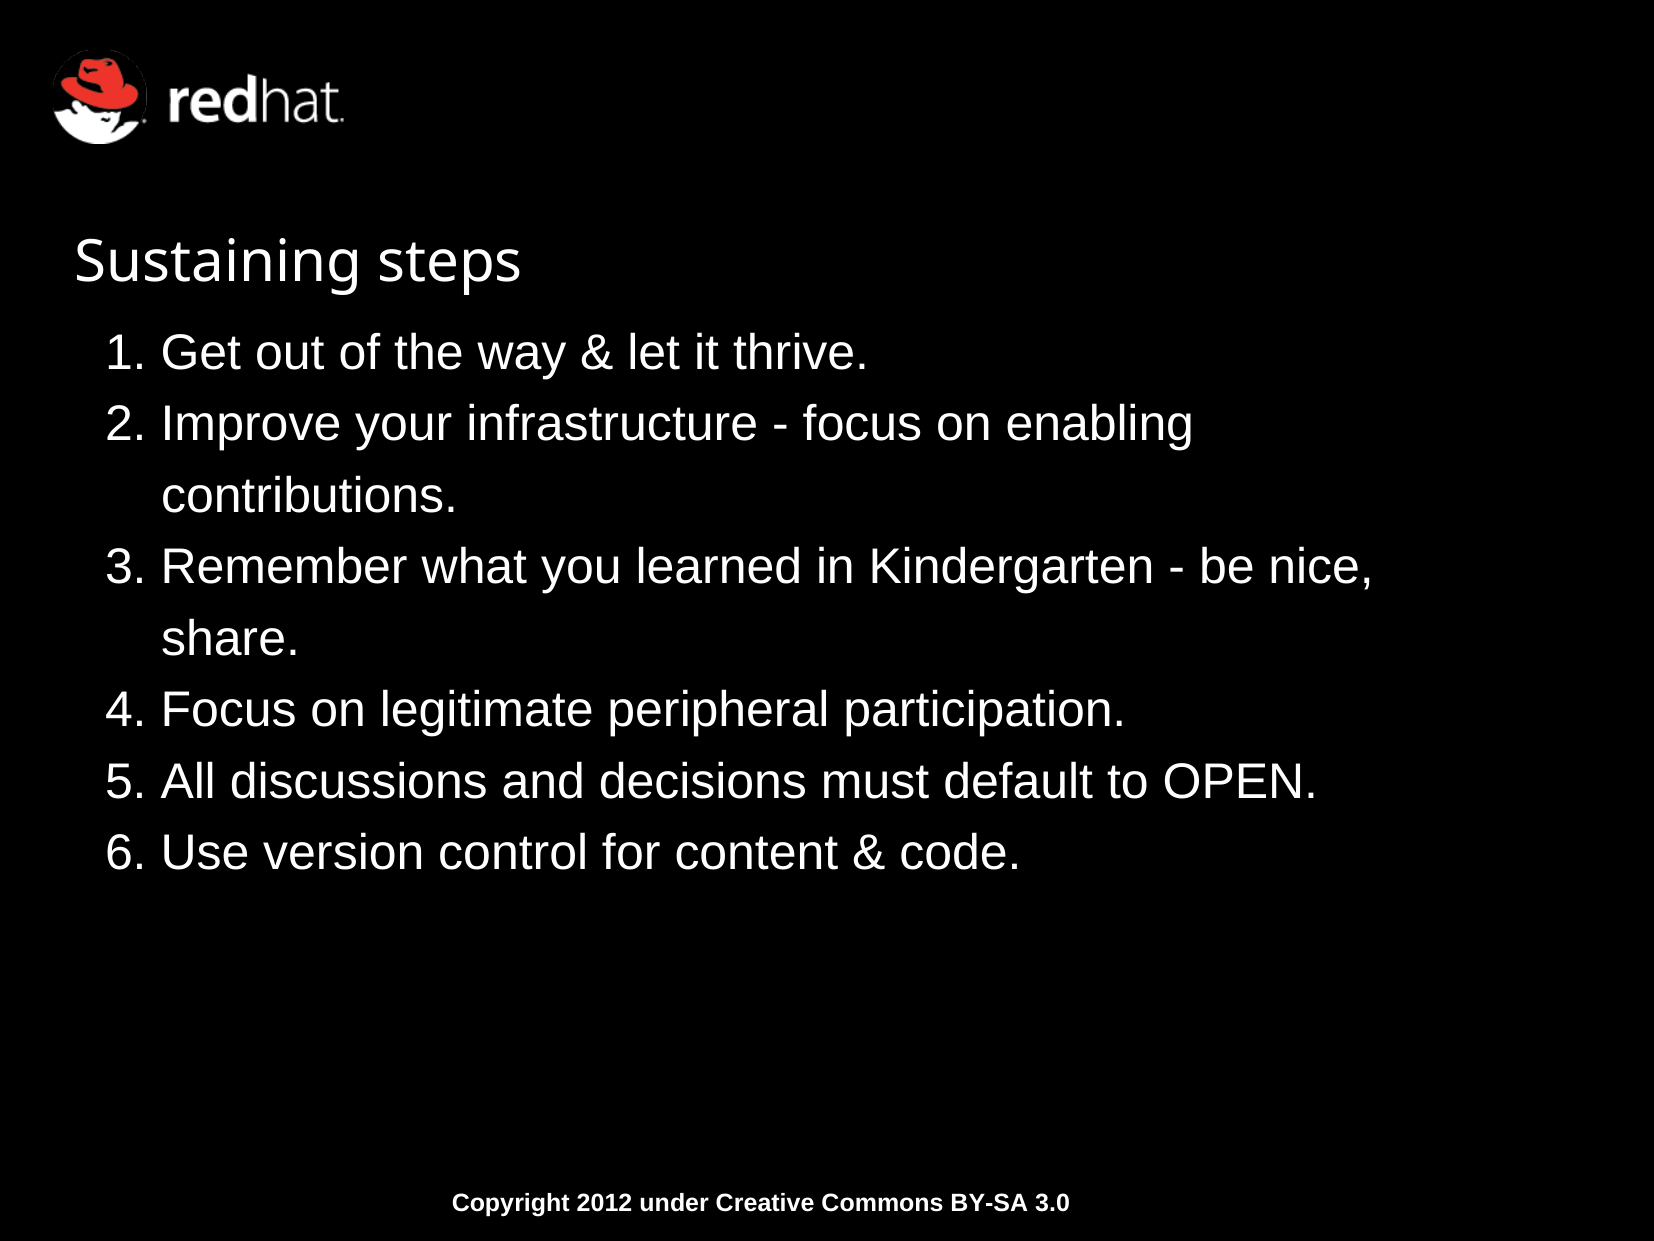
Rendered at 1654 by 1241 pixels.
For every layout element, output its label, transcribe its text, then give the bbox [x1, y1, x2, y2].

picture [52, 49, 345, 144]
title Sustaining steps [74, 199, 1506, 318]
list 1. Get out of the way & let it thrive. 2. Improve your infrastructure - focus on enabling contributions. 3. Remember what you learned in Kindergarten - be nice, share. 4. Focus on legitimate peripheral participation. 5. All discussions and decisions must default to OPEN. 6. Use version control for content & code. [77, 324, 1500, 1186]
